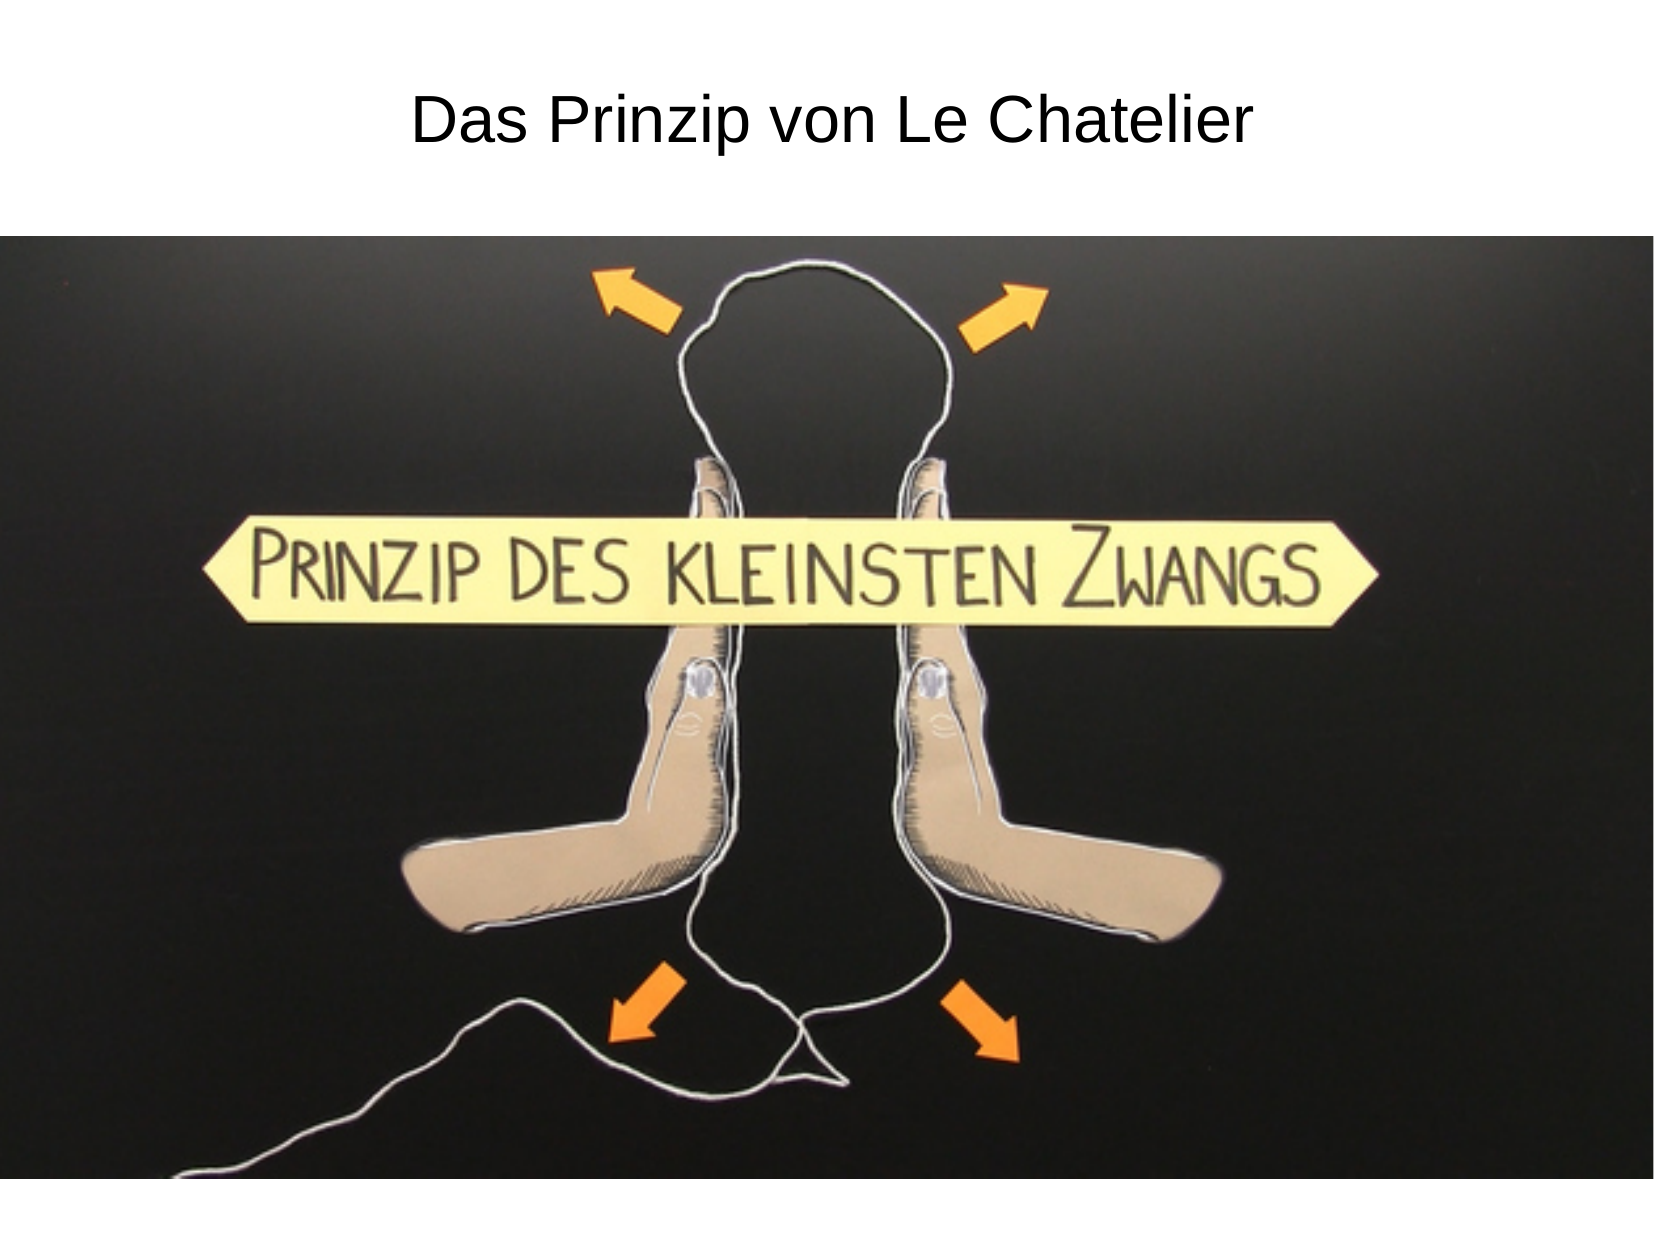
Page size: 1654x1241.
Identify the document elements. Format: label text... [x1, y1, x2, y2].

text_box Das Prinzip von Le Chatelier [11, 0, 1654, 236]
picture [0, 236, 1654, 1179]
